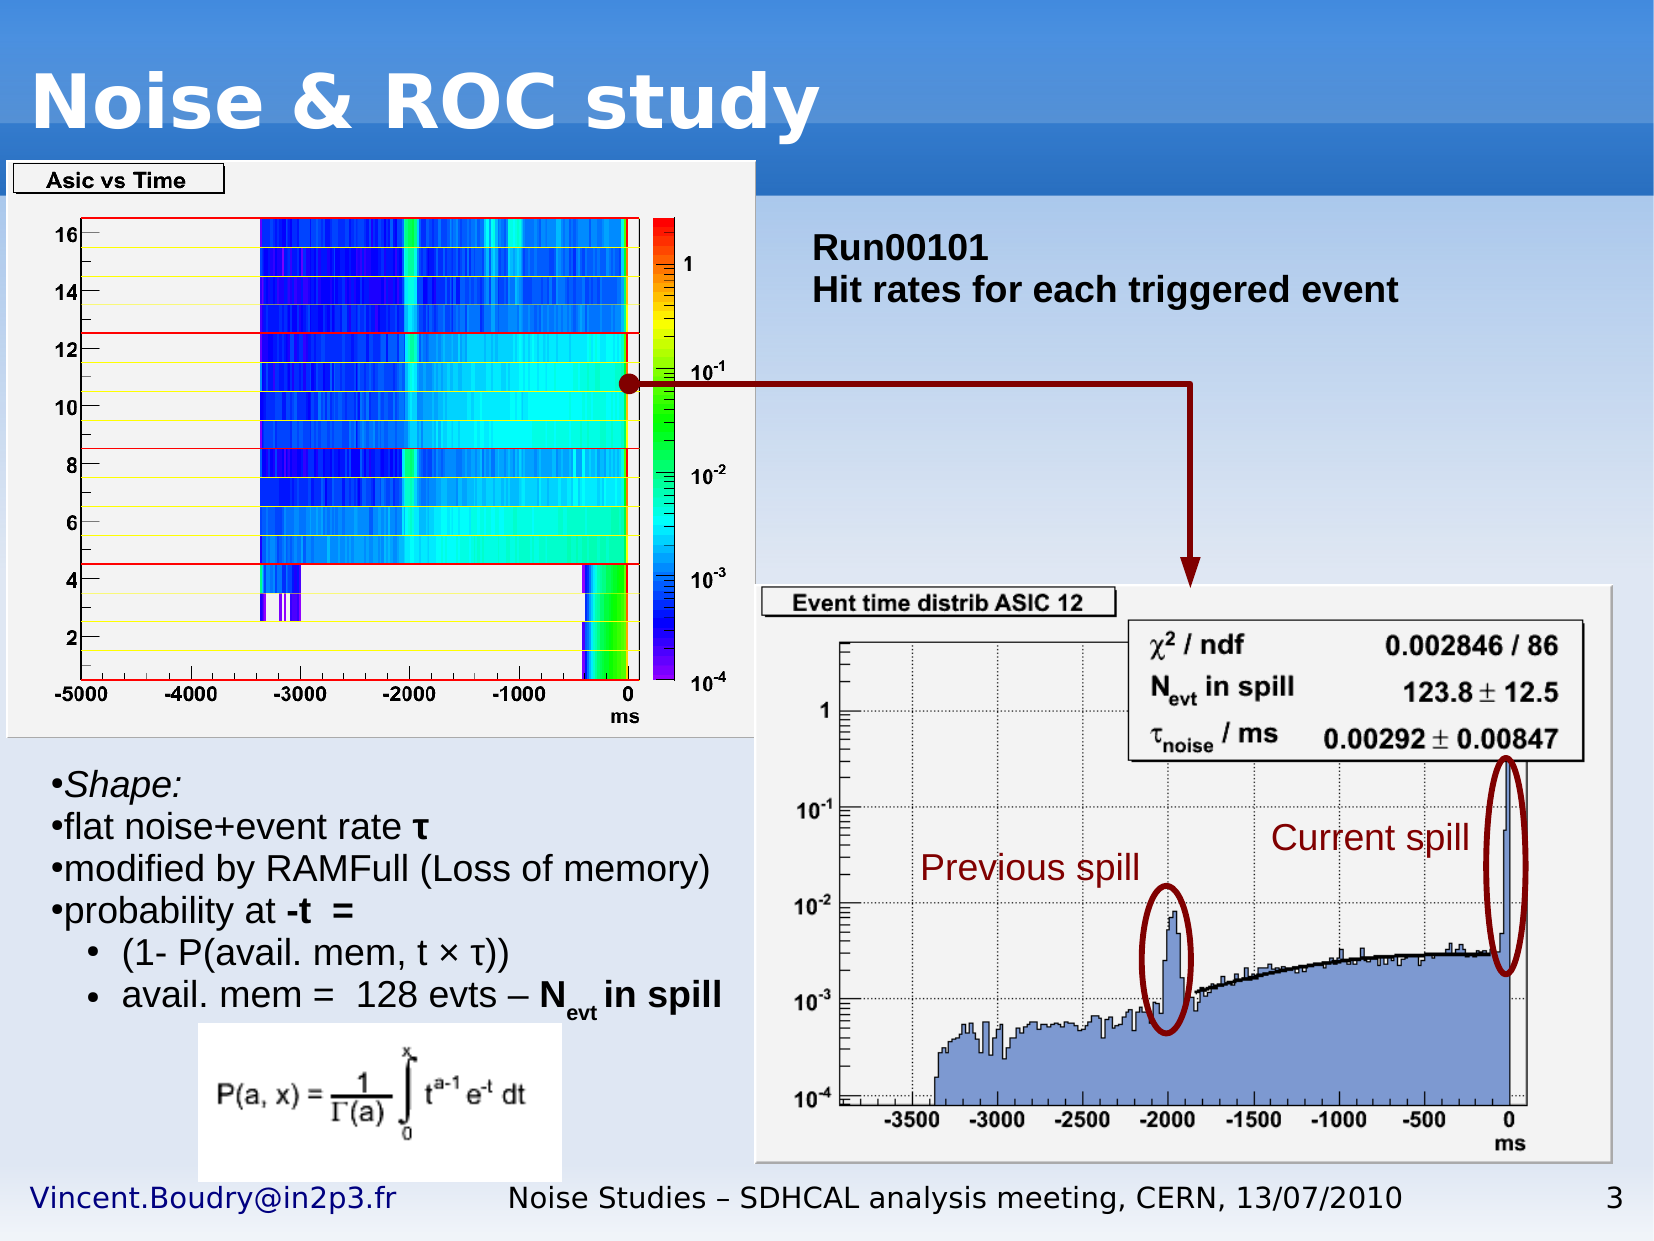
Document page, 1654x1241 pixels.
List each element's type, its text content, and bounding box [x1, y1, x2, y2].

title Noise & ROC study [29, 0, 1654, 207]
picture [0, 0, 1654, 1241]
text_box Run00101 Hit rates for each triggered event [797, 218, 1415, 318]
text_box Shape: flat noise+event rate τ modified by RAMFull (Loss of memory) probability at -t = (1- P(avail. mem, t × τ)) avail. mem = 128 evts – Nevt in spill [35, 756, 738, 1032]
text_box Previous spill [905, 838, 1157, 896]
text_box Current spill [1256, 809, 1486, 867]
